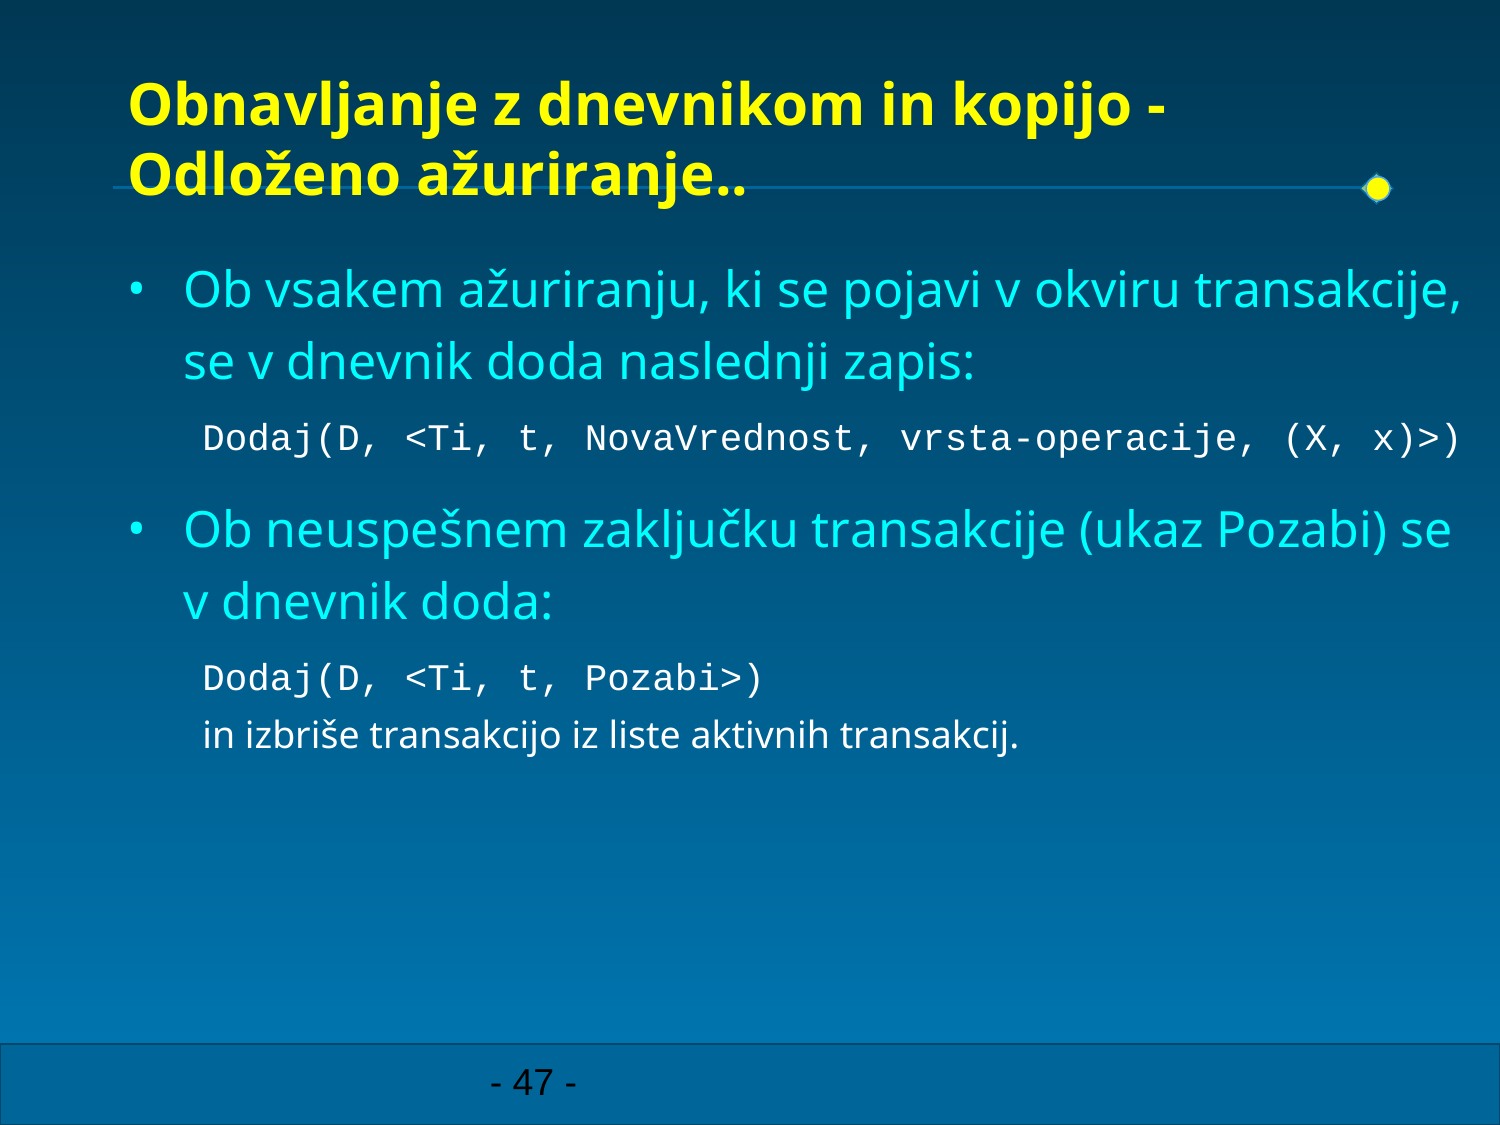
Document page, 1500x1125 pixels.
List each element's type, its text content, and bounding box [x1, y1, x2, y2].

list Ob vsakem ažuriranju, ki se pojavi v okviru transakcije, se v dnevnik doda naslednji zapis: Dodaj(D, <Ti, t, NovaVrednost, vrsta-operacije, (X, x)>) Ob neuspešnem zaključku transakcije (ukaz Pozabi) se v dnevnik doda: Dodaj(D, <Ti, t, Pozabi>) in izbriše transakcijo iz liste aktivnih transakcij. [112, 237, 1483, 963]
title Obnavljanje z dnevnikom in kopijo - Odloženo ažuriranje.. [112, 60, 1388, 216]
